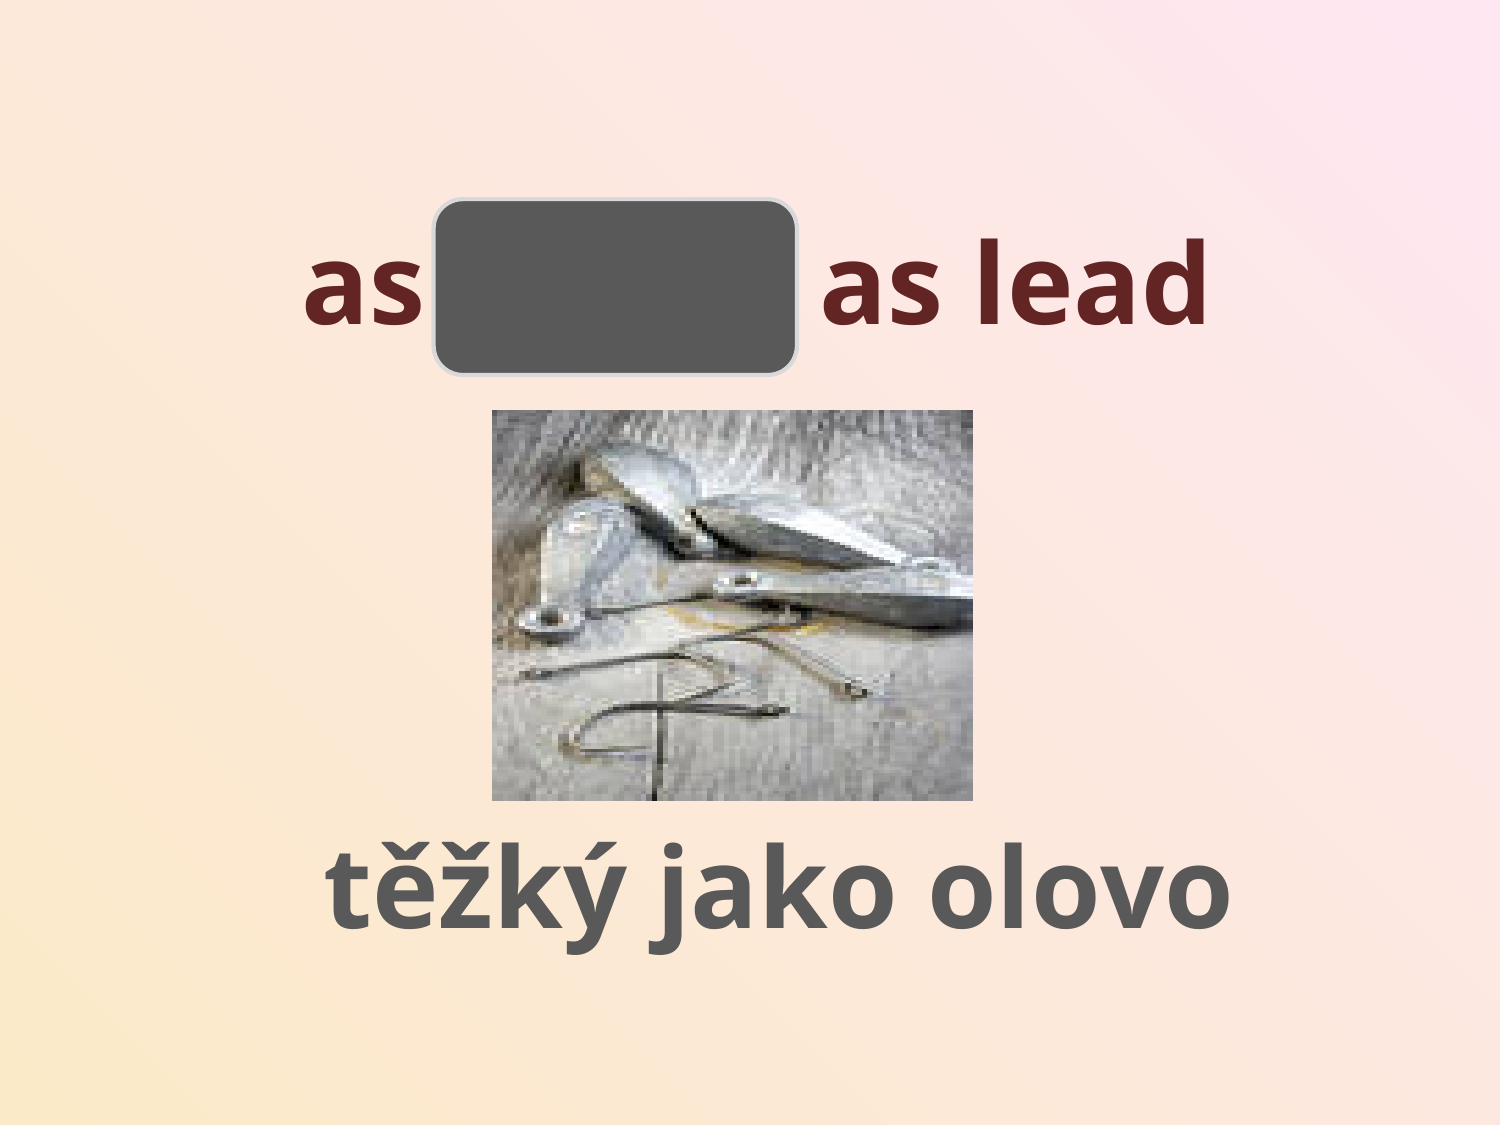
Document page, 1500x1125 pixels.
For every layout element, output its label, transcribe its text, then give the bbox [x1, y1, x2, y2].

text_box [433, 199, 797, 376]
title as heavy as lead [82, 187, 1433, 376]
text_box těžký jako olovo [234, 808, 1325, 1094]
picture [492, 410, 973, 802]
